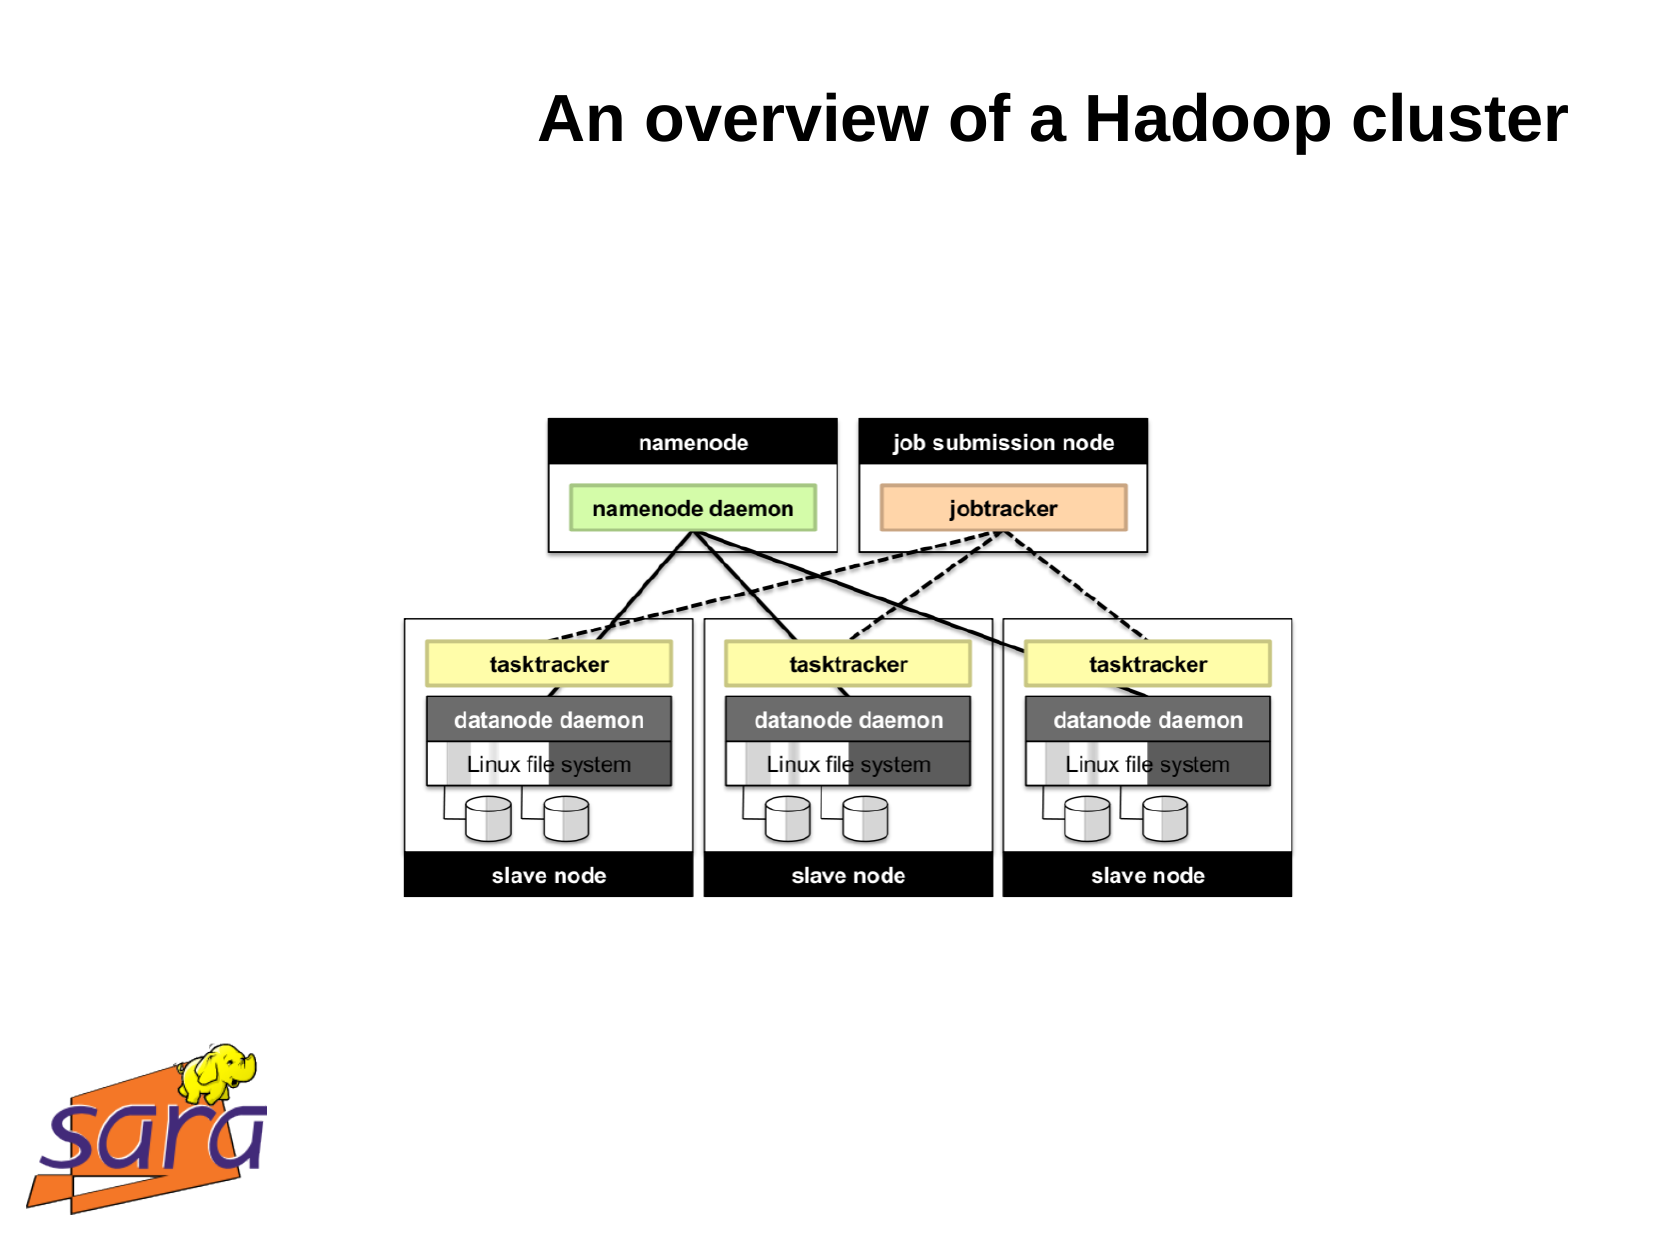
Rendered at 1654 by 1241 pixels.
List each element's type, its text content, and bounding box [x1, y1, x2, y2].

picture [26, 1029, 267, 1215]
title An overview of a Hadoop cluster [82, 56, 1571, 181]
picture [383, 398, 1308, 911]
